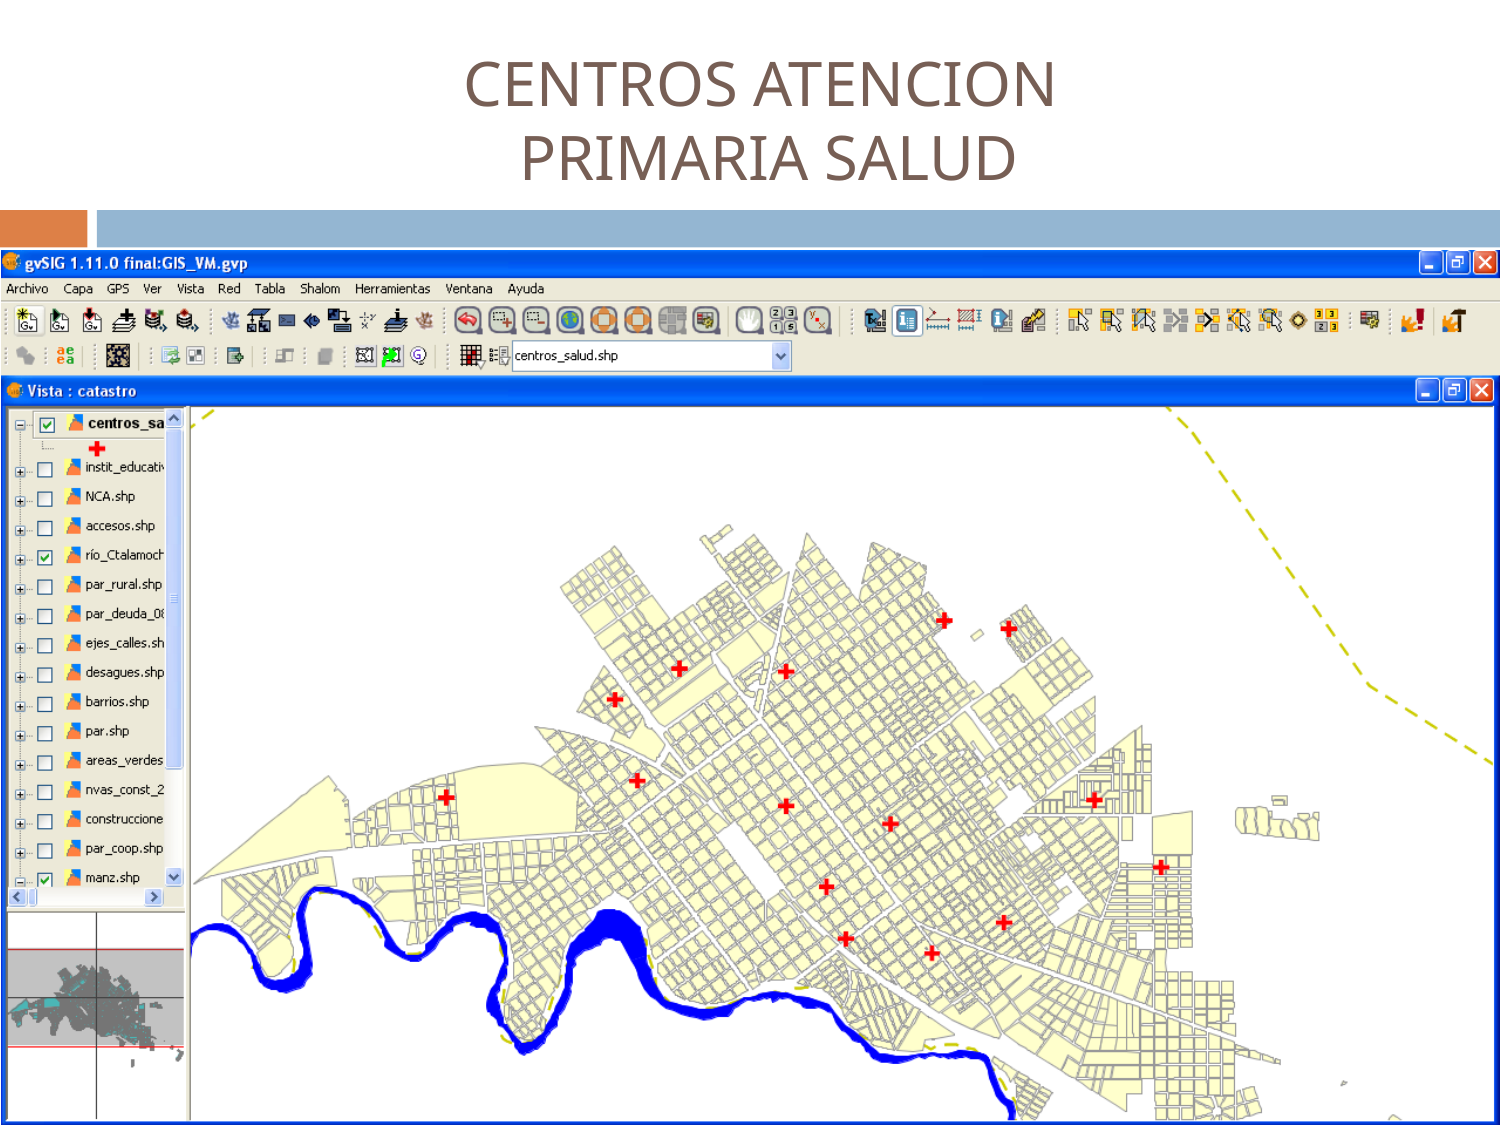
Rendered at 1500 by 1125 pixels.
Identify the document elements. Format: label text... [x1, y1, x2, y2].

title CENTROS ATENCION PRIMARIA SALUD [100, 37, 1438, 200]
picture [1, 250, 1500, 1125]
